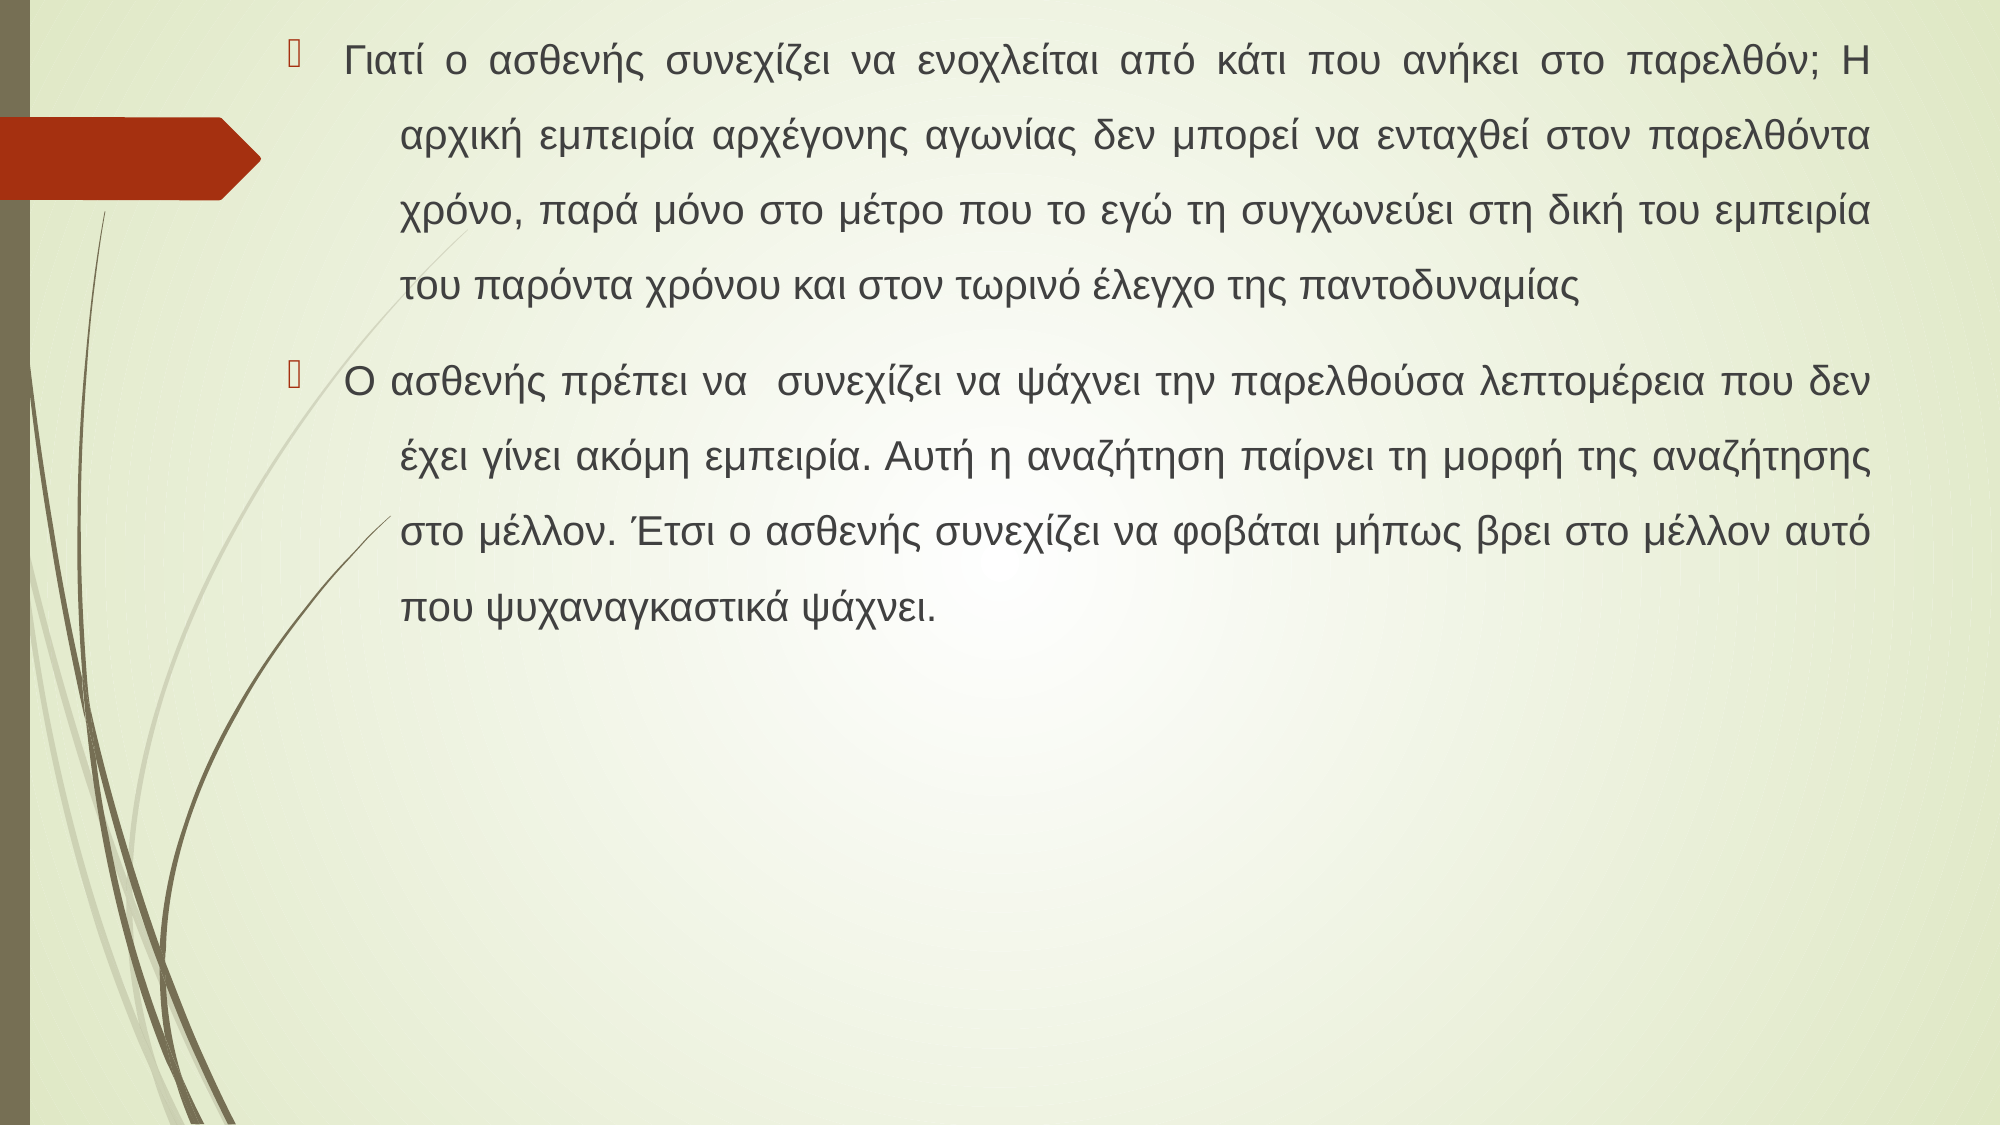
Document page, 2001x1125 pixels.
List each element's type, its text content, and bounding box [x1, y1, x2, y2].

list Γιατί ο ασθενής συνεχίζει να ενοχλείται από κάτι που ανήκει στο παρελθόν; Η αρχική εμπειρία αρχέγονης αγωνίας δεν μπορεί να ενταχθεί στον παρελθόντα χρόνο, παρά μόνο στο μέτρο που το εγώ τη συγχωνεύει στη δική του εμπειρία του παρόντα χρόνου και στον τωρινό έλεγχο της παντοδυναμίας Ο ασθενής πρέπει να συνεχίζει να ψάχνει την παρελθούσα λεπτομέρεια που δεν έχει γίνει ακόμη εμπειρία. Αυτή η αναζήτηση παίρνει τη μορφή της αναζήτησης στο μέλλον. Έτσι ο ασθενής συνεχίζει να φοβάται μήπως βρει στο μέλλον αυτό που ψυχαναγκαστικά ψάχνει. [272, 0, 1888, 1087]
